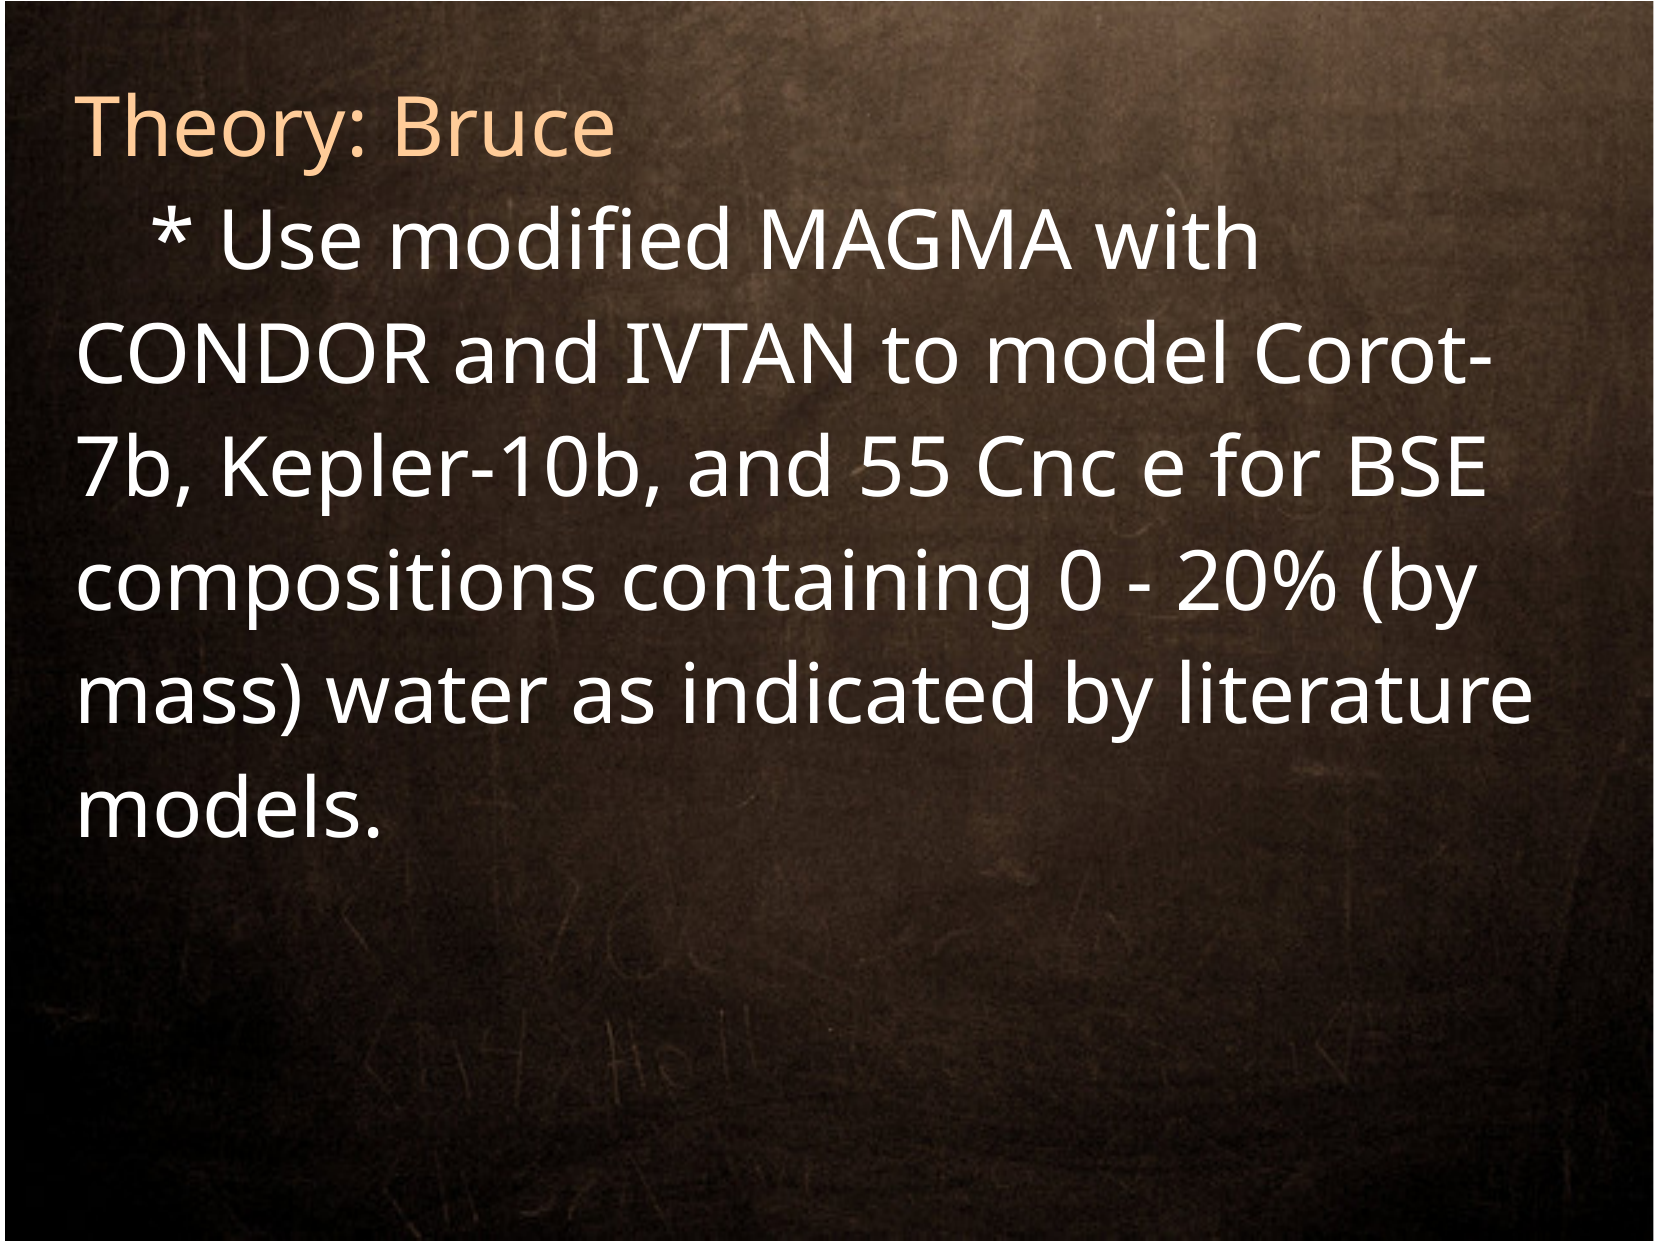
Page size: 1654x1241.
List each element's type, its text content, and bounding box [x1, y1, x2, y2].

text_box Theory: Bruce * Use modified MAGMA with CONDOR and IVTAN to model Corot-7b, Kepler-10b, and 55 Cnc e for BSE compositions containing 0 - 20% (by mass) water as indicated by literature models. [60, 60, 1591, 1004]
picture [5, 1, 1654, 1241]
